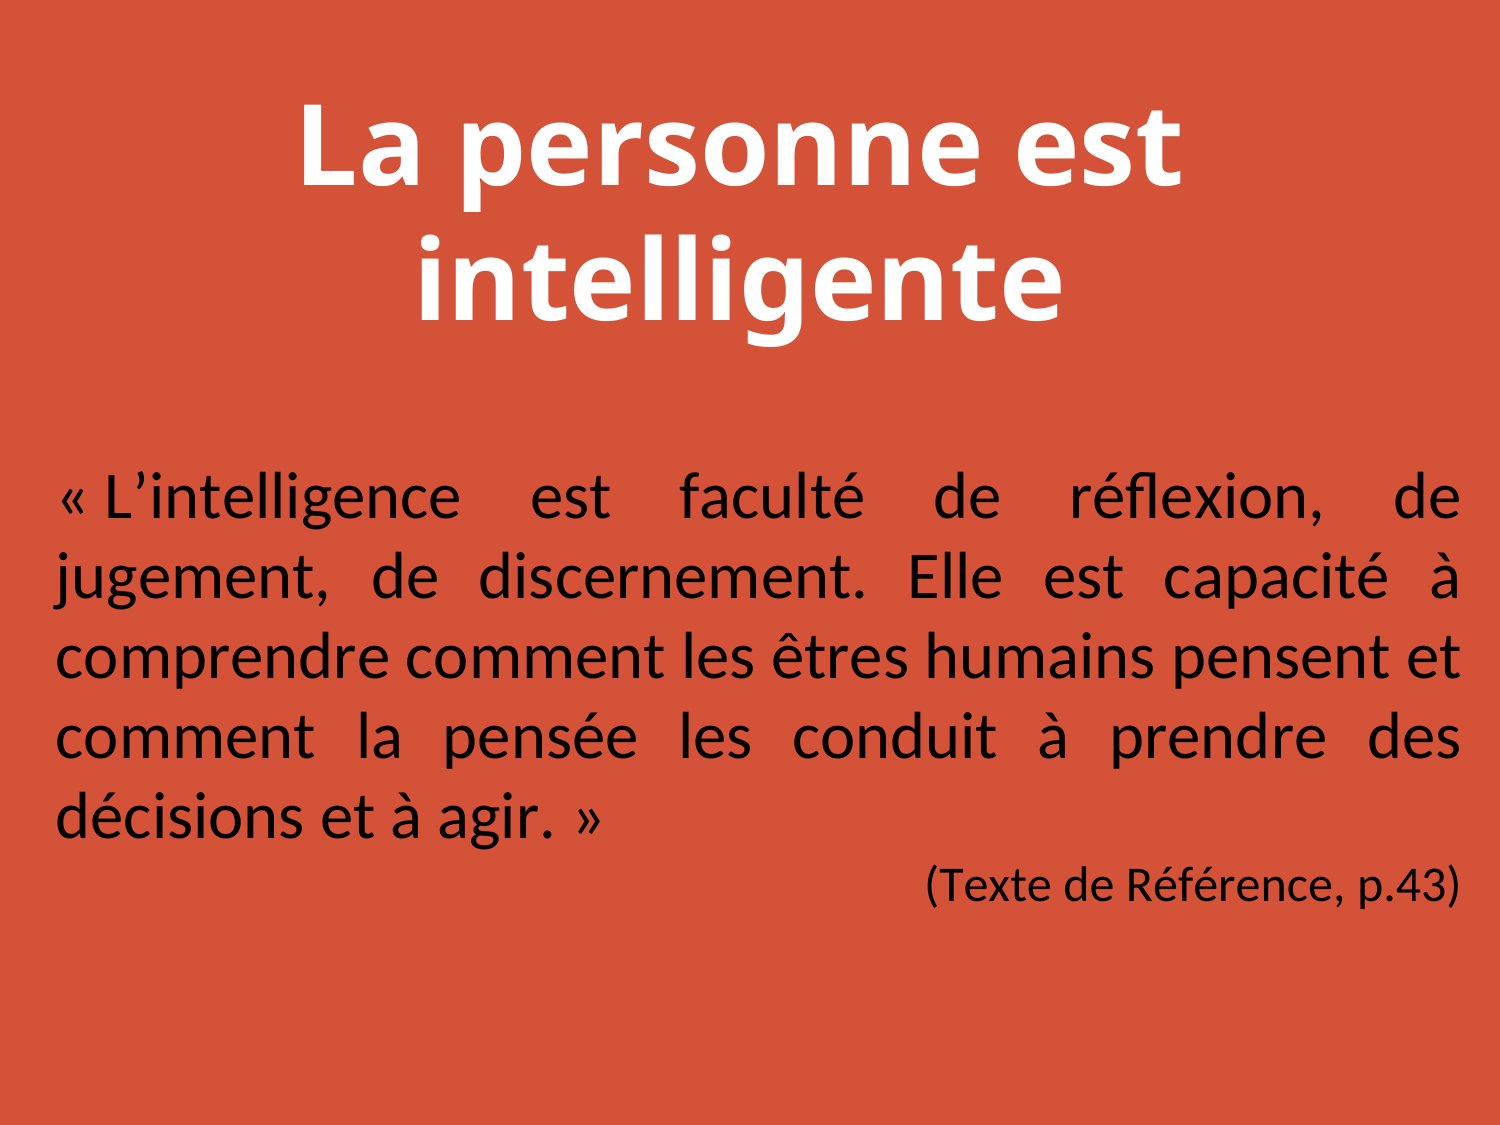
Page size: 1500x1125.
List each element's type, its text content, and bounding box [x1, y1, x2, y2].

text_box « L’intelligence est faculté de réflexion, de jugement, de discernement. Elle est capacité à comprendre comment les êtres humains pensent et comment la pensée les conduit à prendre des décisions et à agir. » (Texte de Référence, p.43) [41, 444, 1477, 920]
title La personne est intelligente [64, 63, 1415, 352]
